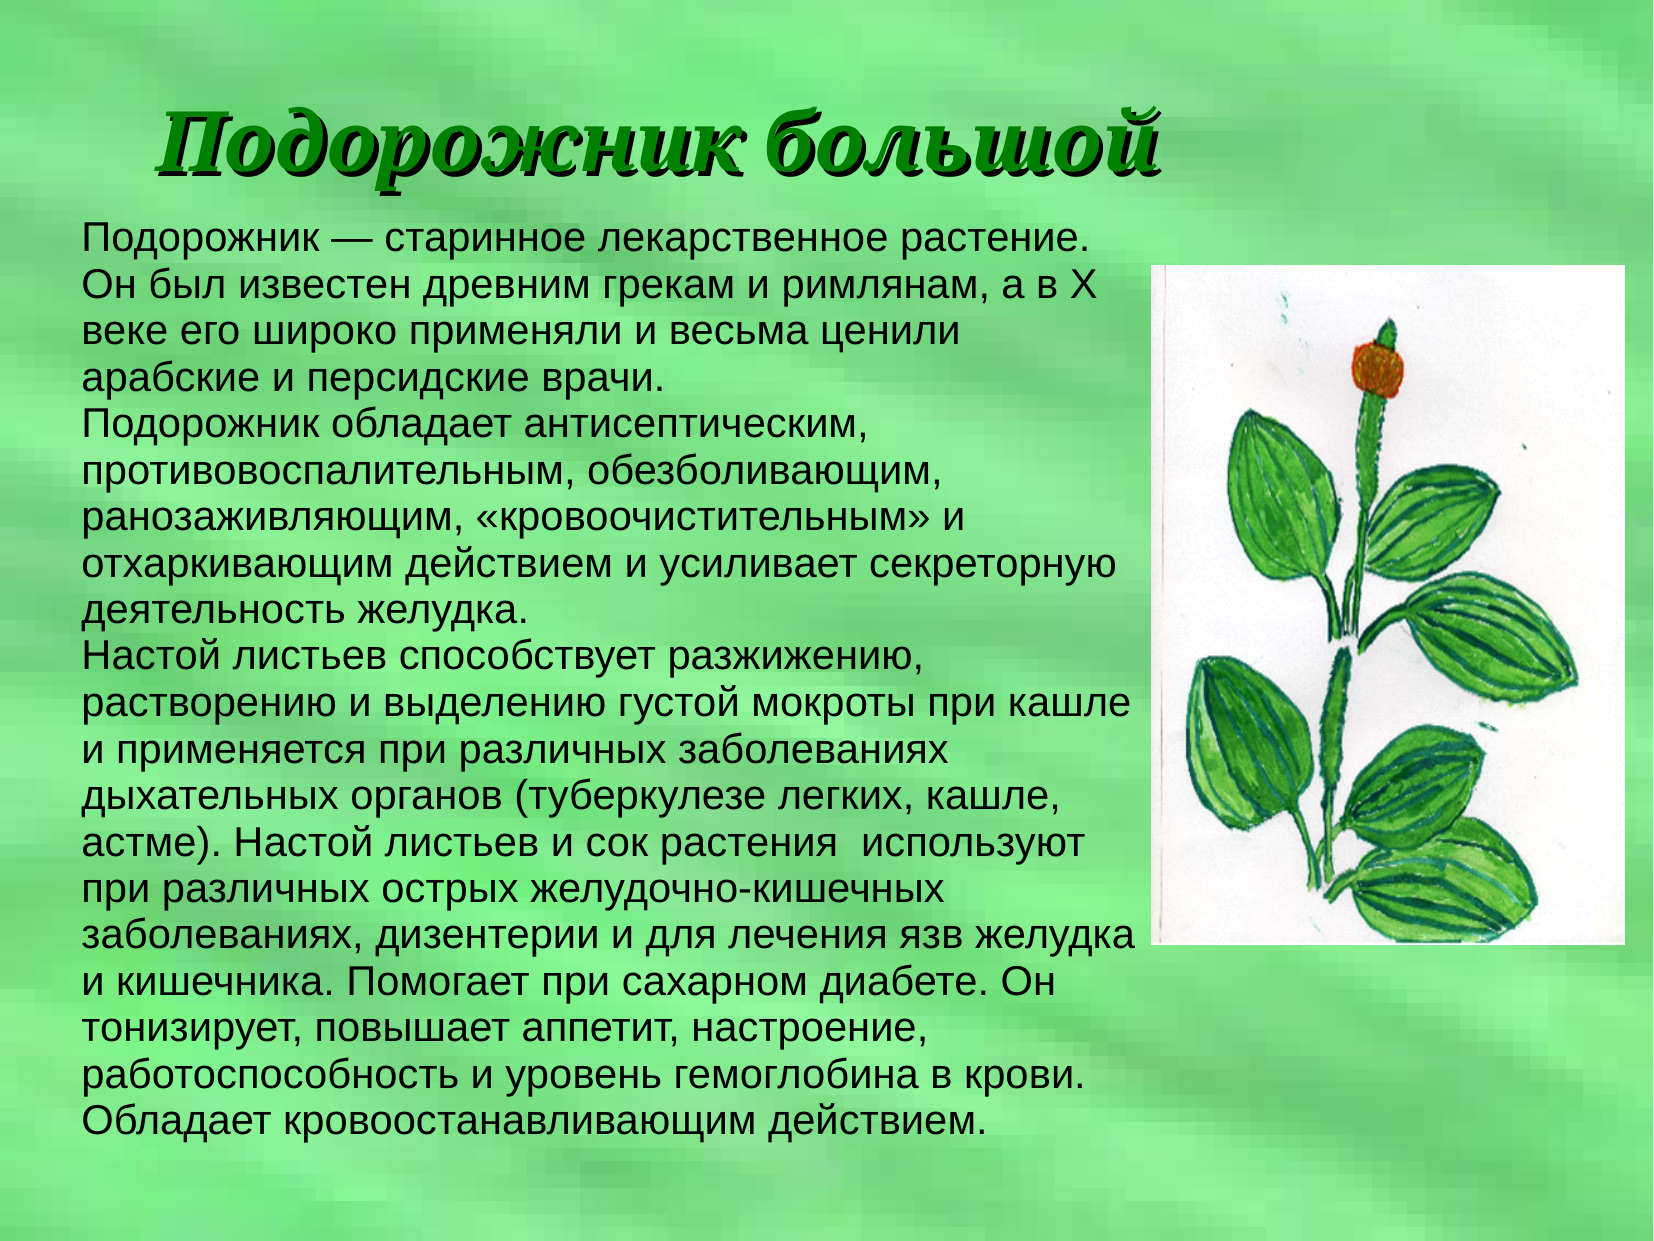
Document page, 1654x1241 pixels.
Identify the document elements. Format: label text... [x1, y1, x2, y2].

text_box Подорожник большой [118, 75, 1270, 185]
picture [0, 0, 1654, 1241]
text_box Подорожник — старинное лекарственное растение. Он был известен древним грекам и римлянам, а в X веке его широко применяли и весьма ценили арабские и персидские врачи. Подорожник обладает антисептическим, противовоспалительным, обезболивающим, ранозаживляющим, «кровоочистительным» и отхаркивающим действием и усиливает секреторную деятельность желудка. Настой листьев способствует разжижению, растворению и выделению густой мокроты при кашле и применяется при различных заболеваниях дыхательных органов (туберкулезе легких, кашле, астме). Настой листьев и сок растения используют при различных острых желудочно-кишечных заболеваниях, дизентерии и для лечения язв желудка и кишечника. Помогает при сахарном диабете. Он тонизирует, повышает аппетит, настроение, работоспособность и уровень гемоглобина в крови. Обладает кровоостанавливающим действием. [66, 206, 1152, 1157]
